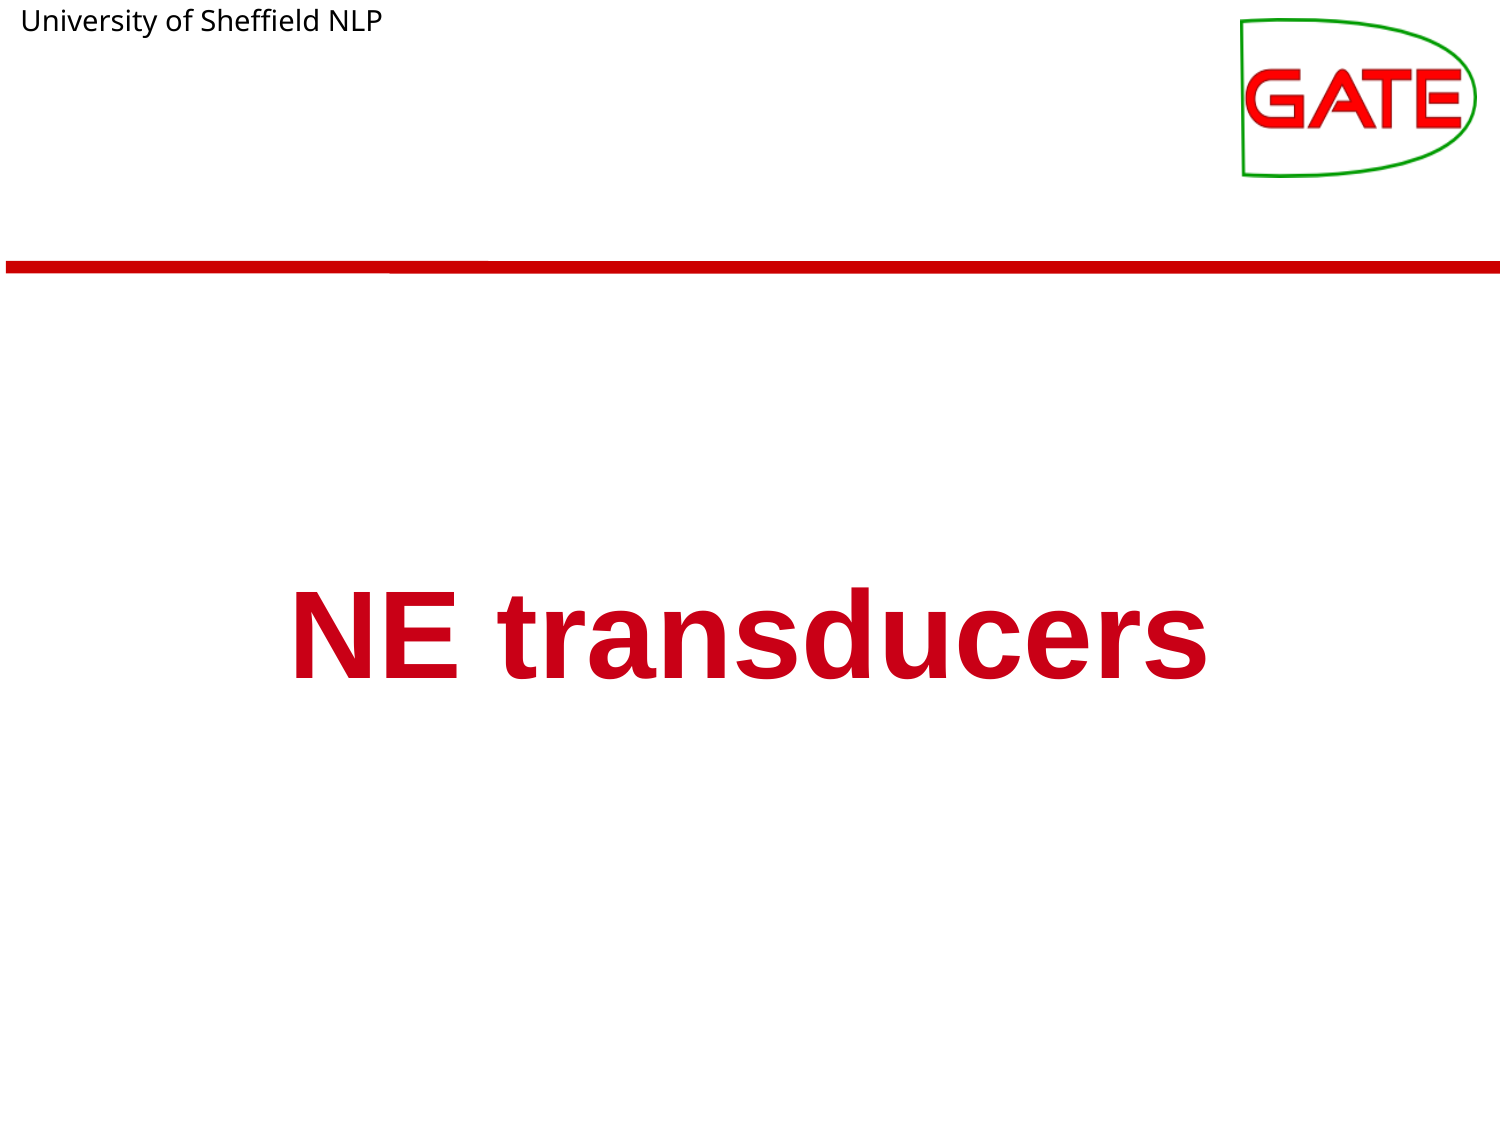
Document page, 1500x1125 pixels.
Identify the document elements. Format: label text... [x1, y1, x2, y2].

picture [1240, 18, 1477, 178]
subtitle NE transducers [0, 250, 1500, 1002]
